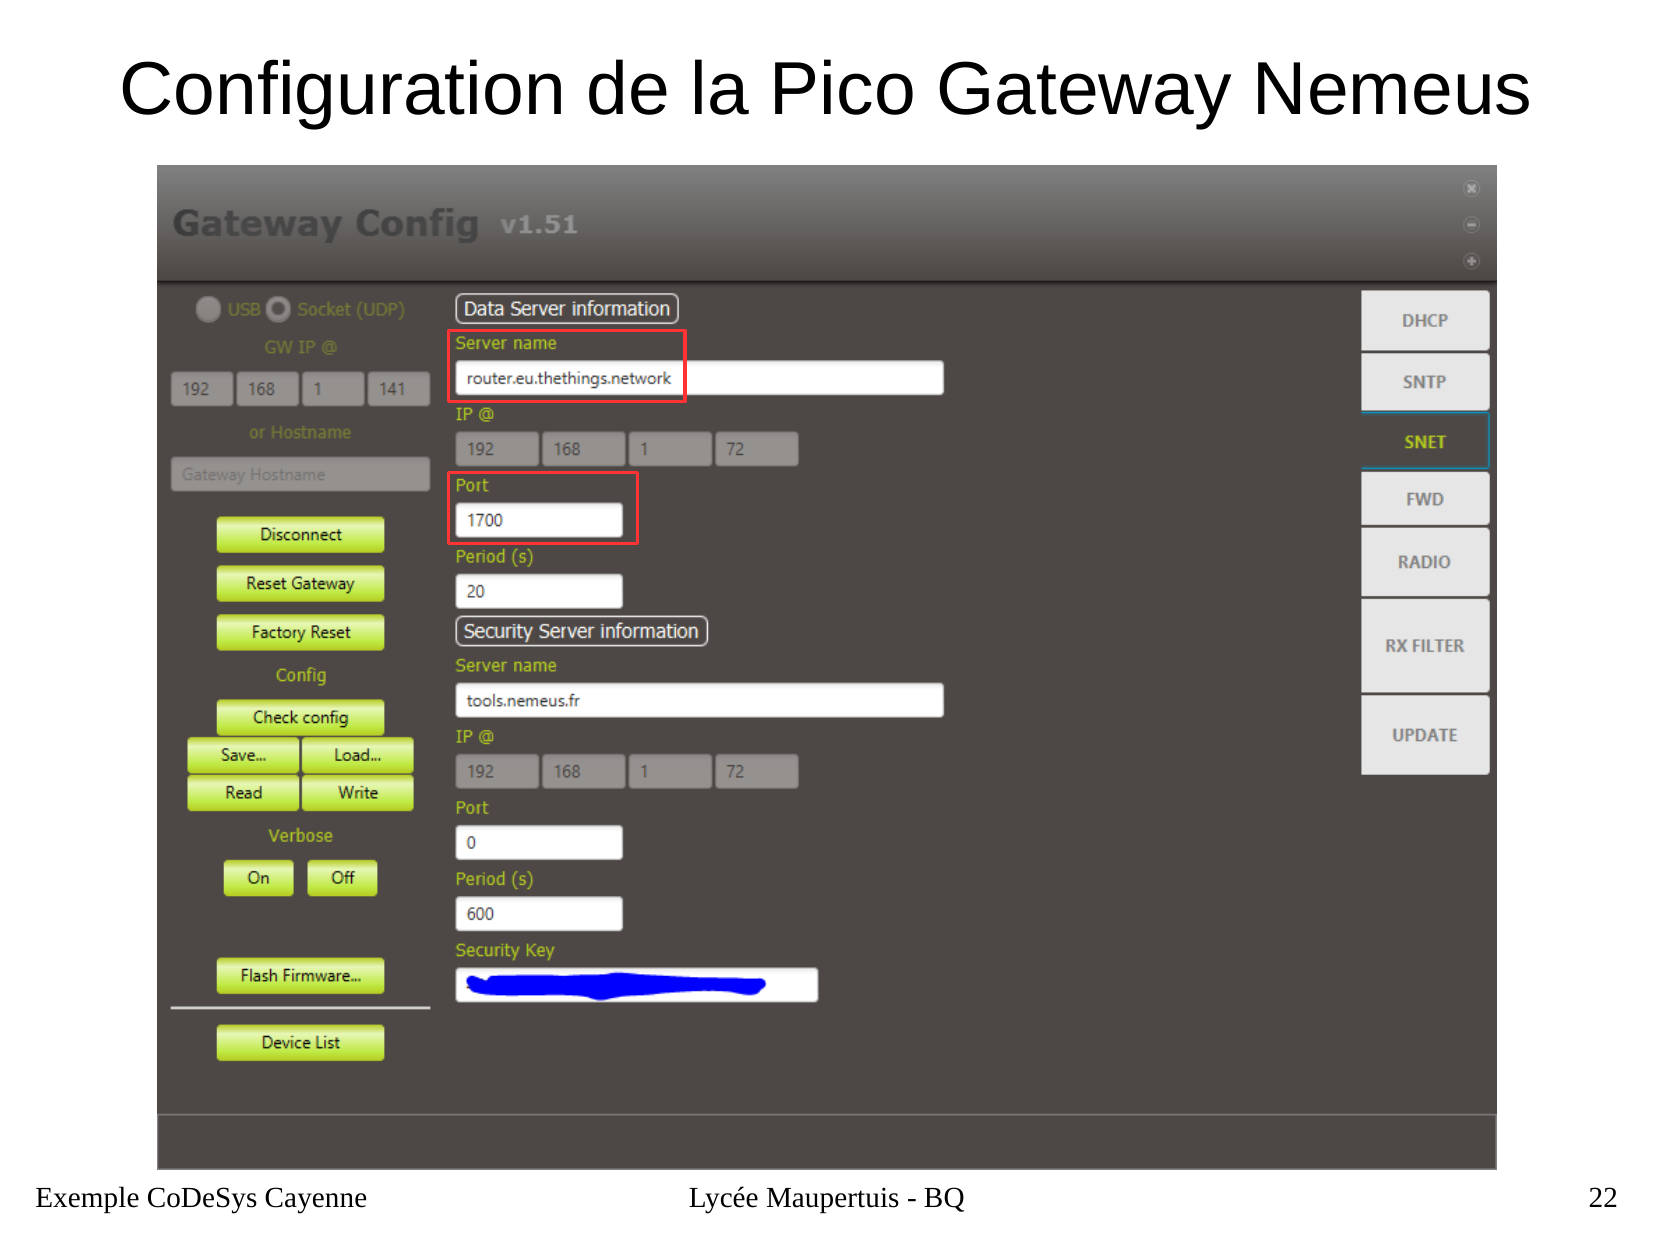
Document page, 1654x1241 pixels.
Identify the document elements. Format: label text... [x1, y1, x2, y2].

title Configuration de la Pico Gateway Nemeus [35, 35, 1619, 142]
picture [157, 165, 1497, 1170]
